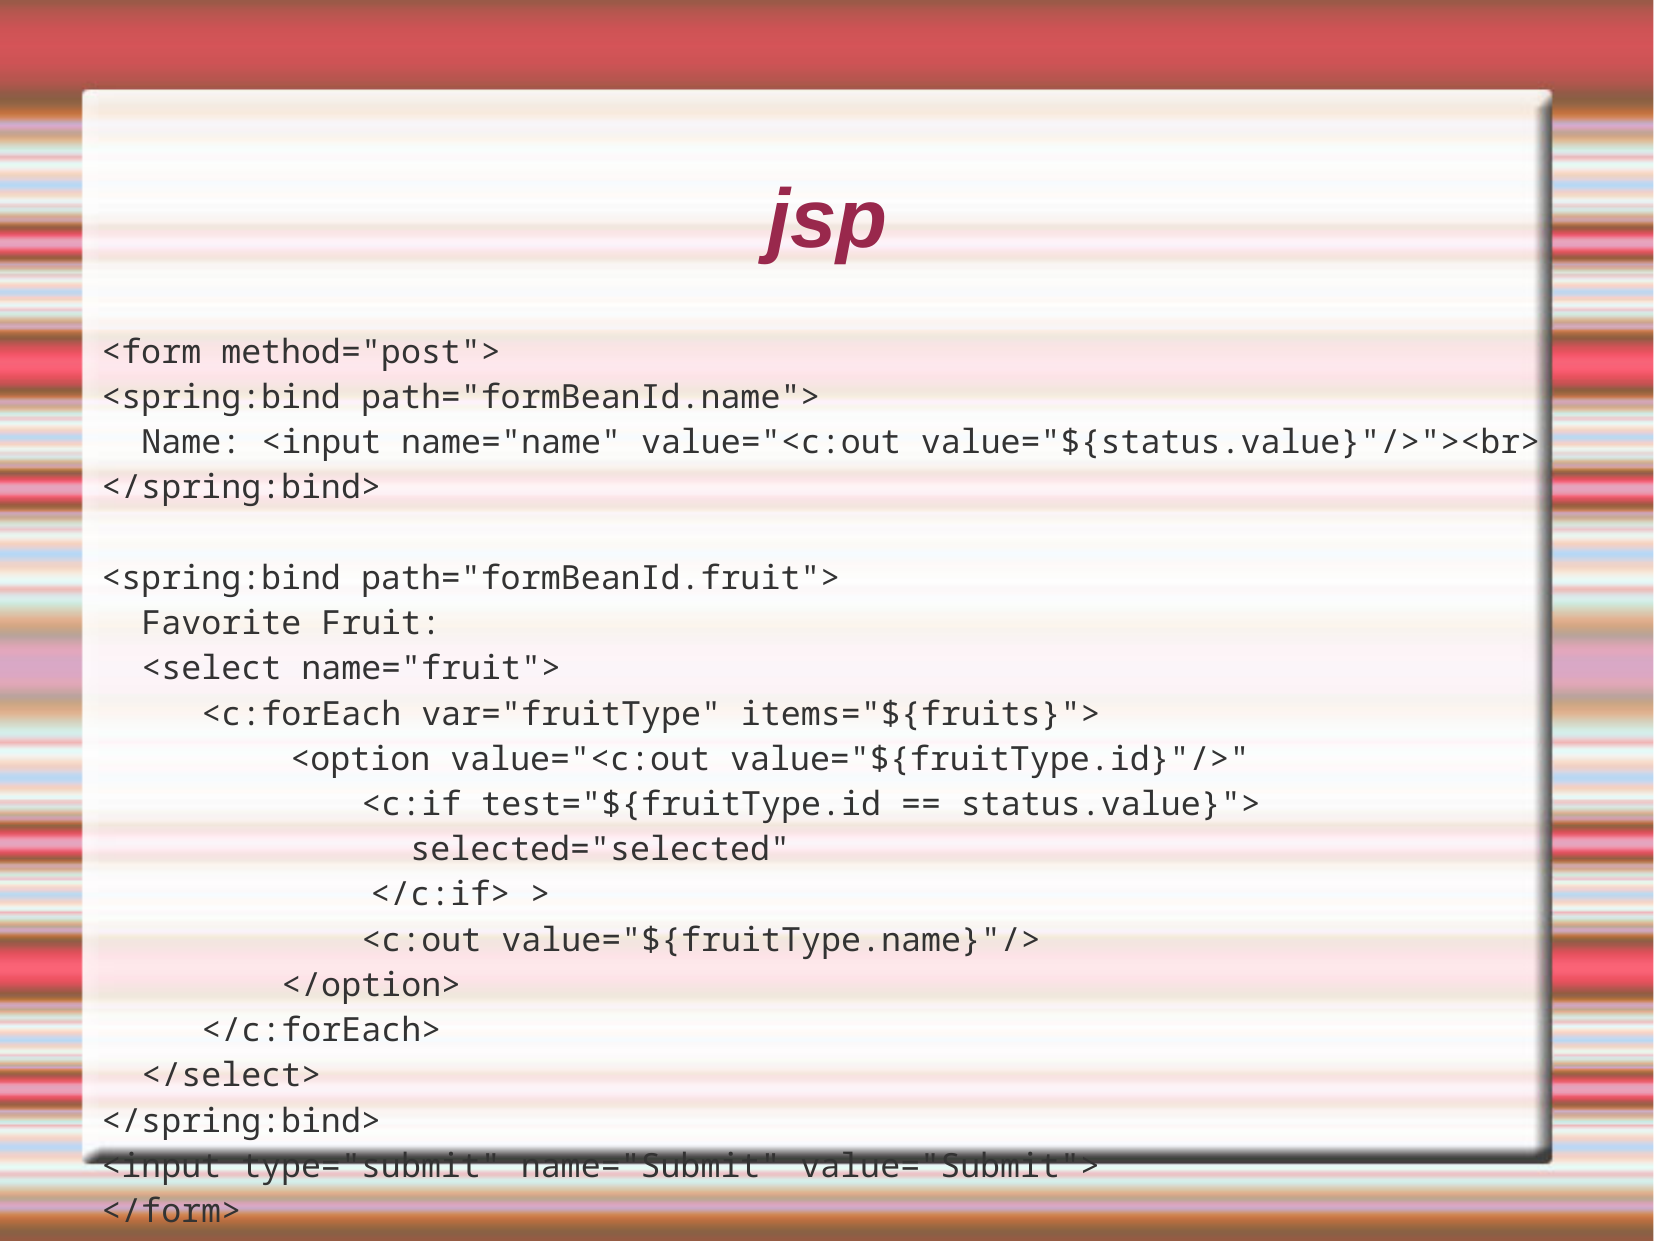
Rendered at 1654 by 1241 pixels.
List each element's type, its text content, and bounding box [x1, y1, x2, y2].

title jsp [121, 114, 1534, 322]
picture [0, 0, 1654, 1241]
list <form method="post"> <spring:bind path="formBeanId.name"> Name: <input name="name" value="<c:out value="${status.value}"/>"><br> </spring:bind> <spring:bind path="formBeanId.fruit"> Favorite Fruit: <select name="fruit"> <c:forEach var="fruitType" items="${fruits}"> <option value="<c:out value="${fruitType.id}"/>" <c:if test="${fruitType.id == status.value}"> selected="selected" </c:if> > <c:out value="${fruitType.name}"/> </option> </c:forEach> </select> </spring:bind> <input type="submit" name="Submit" value="Submit"> </form> [89, 327, 1627, 1109]
